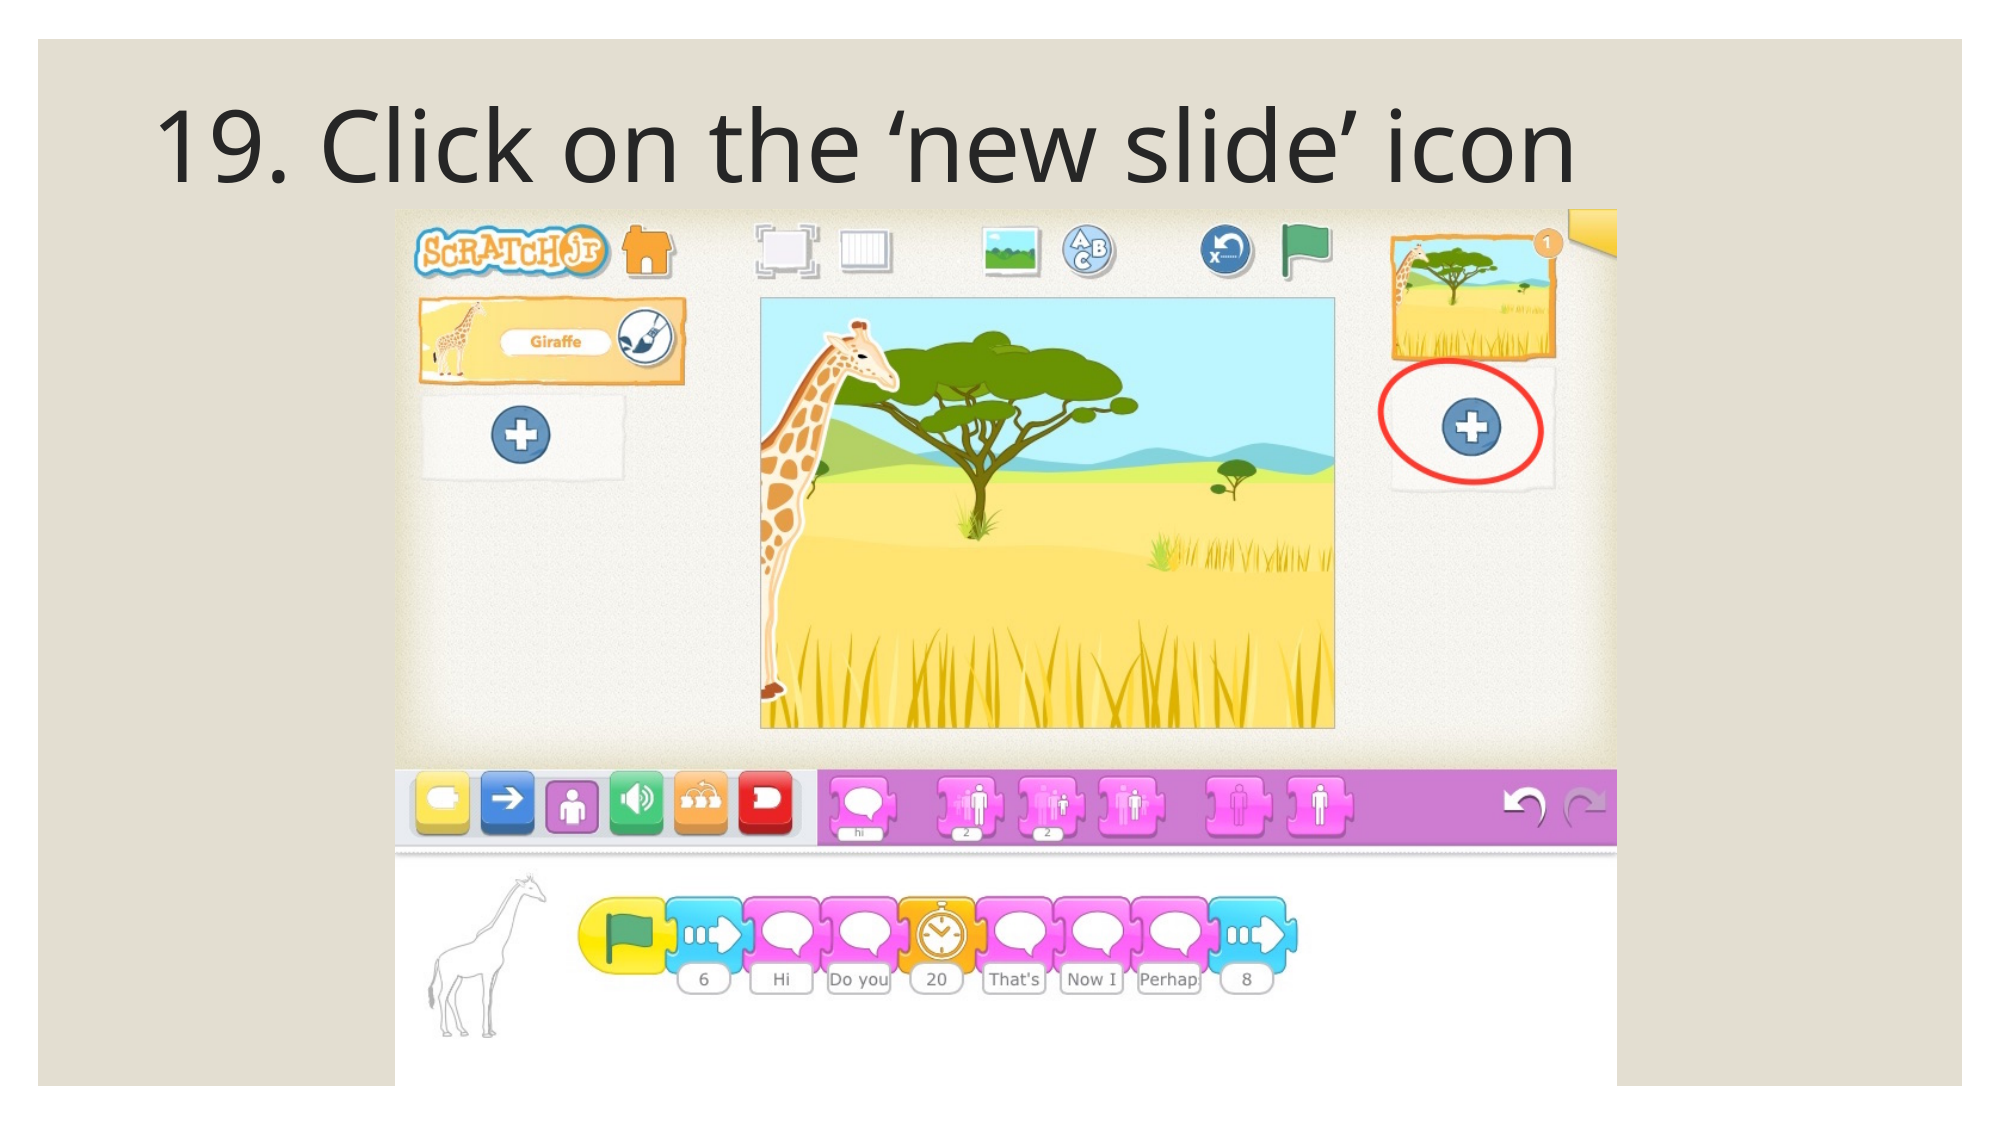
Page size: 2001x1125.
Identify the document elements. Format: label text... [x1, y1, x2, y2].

picture [395, 209, 1617, 1125]
title 19. Click on the ‘new slide’ icon [136, 37, 1876, 263]
